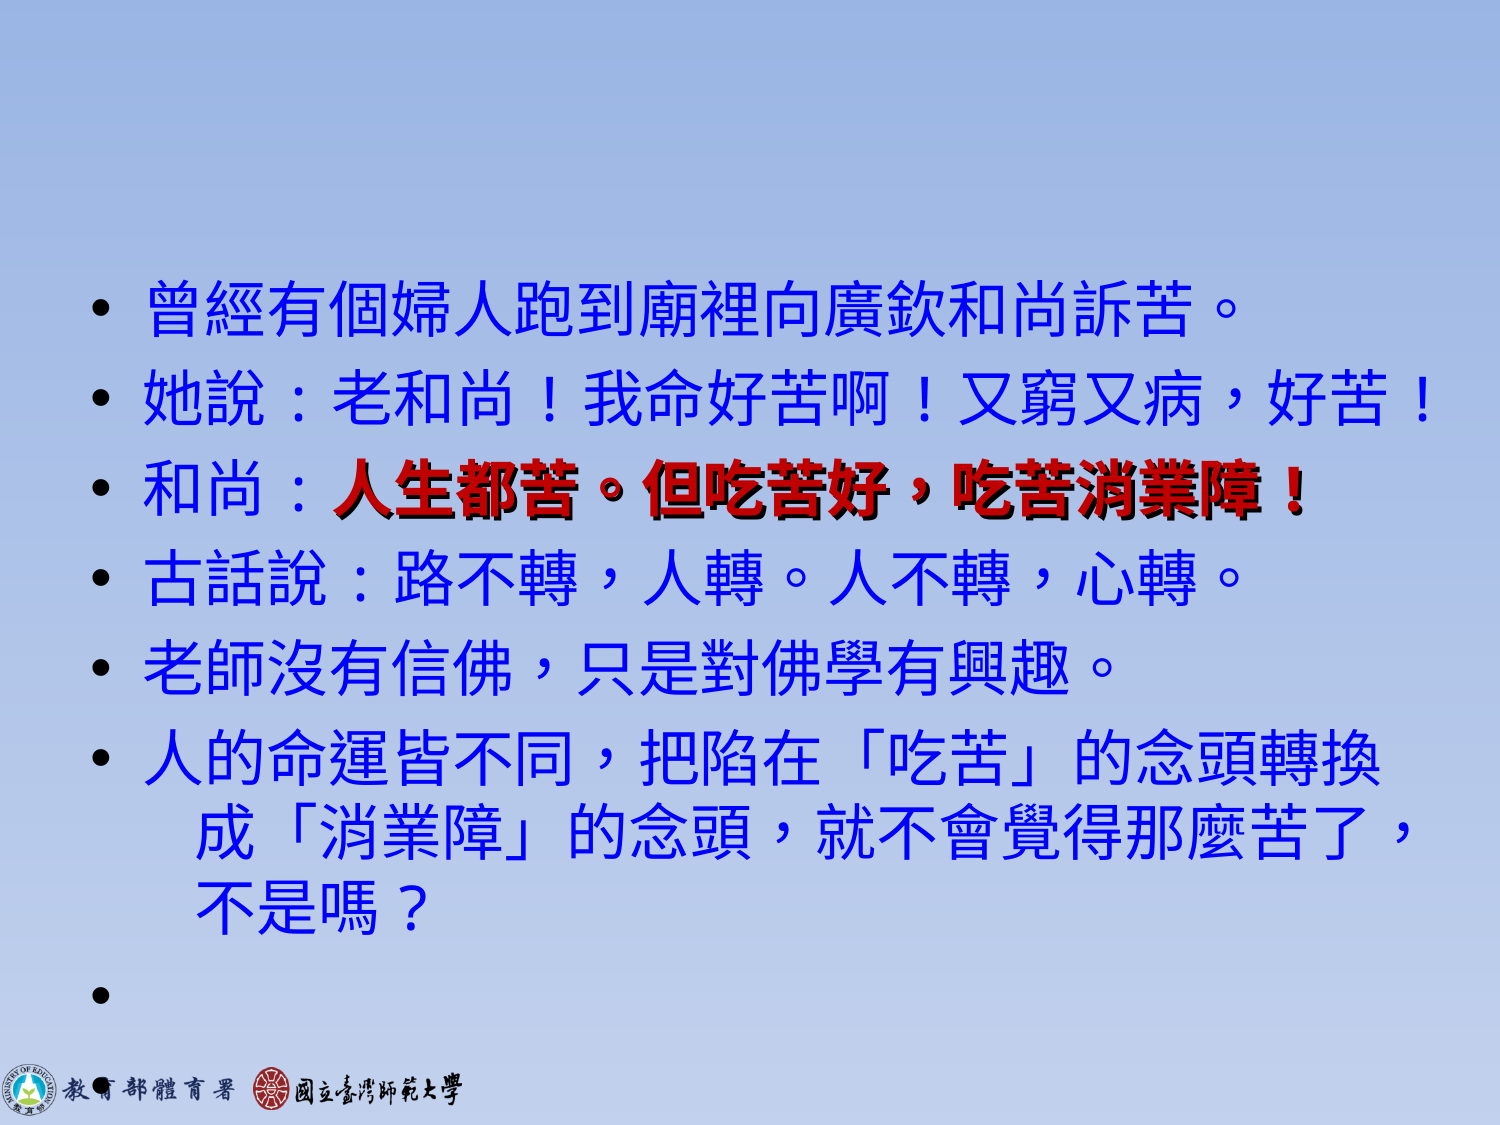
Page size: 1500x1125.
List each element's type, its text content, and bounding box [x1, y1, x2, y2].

list 曾經有個婦人跑到廟裡向廣欽和尚訴苦。 她說:老和尚!我命好苦啊!又窮又病，好苦! 和尚:人生都苦。但吃苦好，吃苦消業障! 古話說:路不轉，人轉。人不轉，心轉。 老師沒有信佛，只是對佛學有興趣。 人的命運皆不同，把陷在「吃苦」的念頭轉換成「消業障」的念頭，就不會覺得那麼苦了，不是嗎? [75, 262, 1426, 1005]
